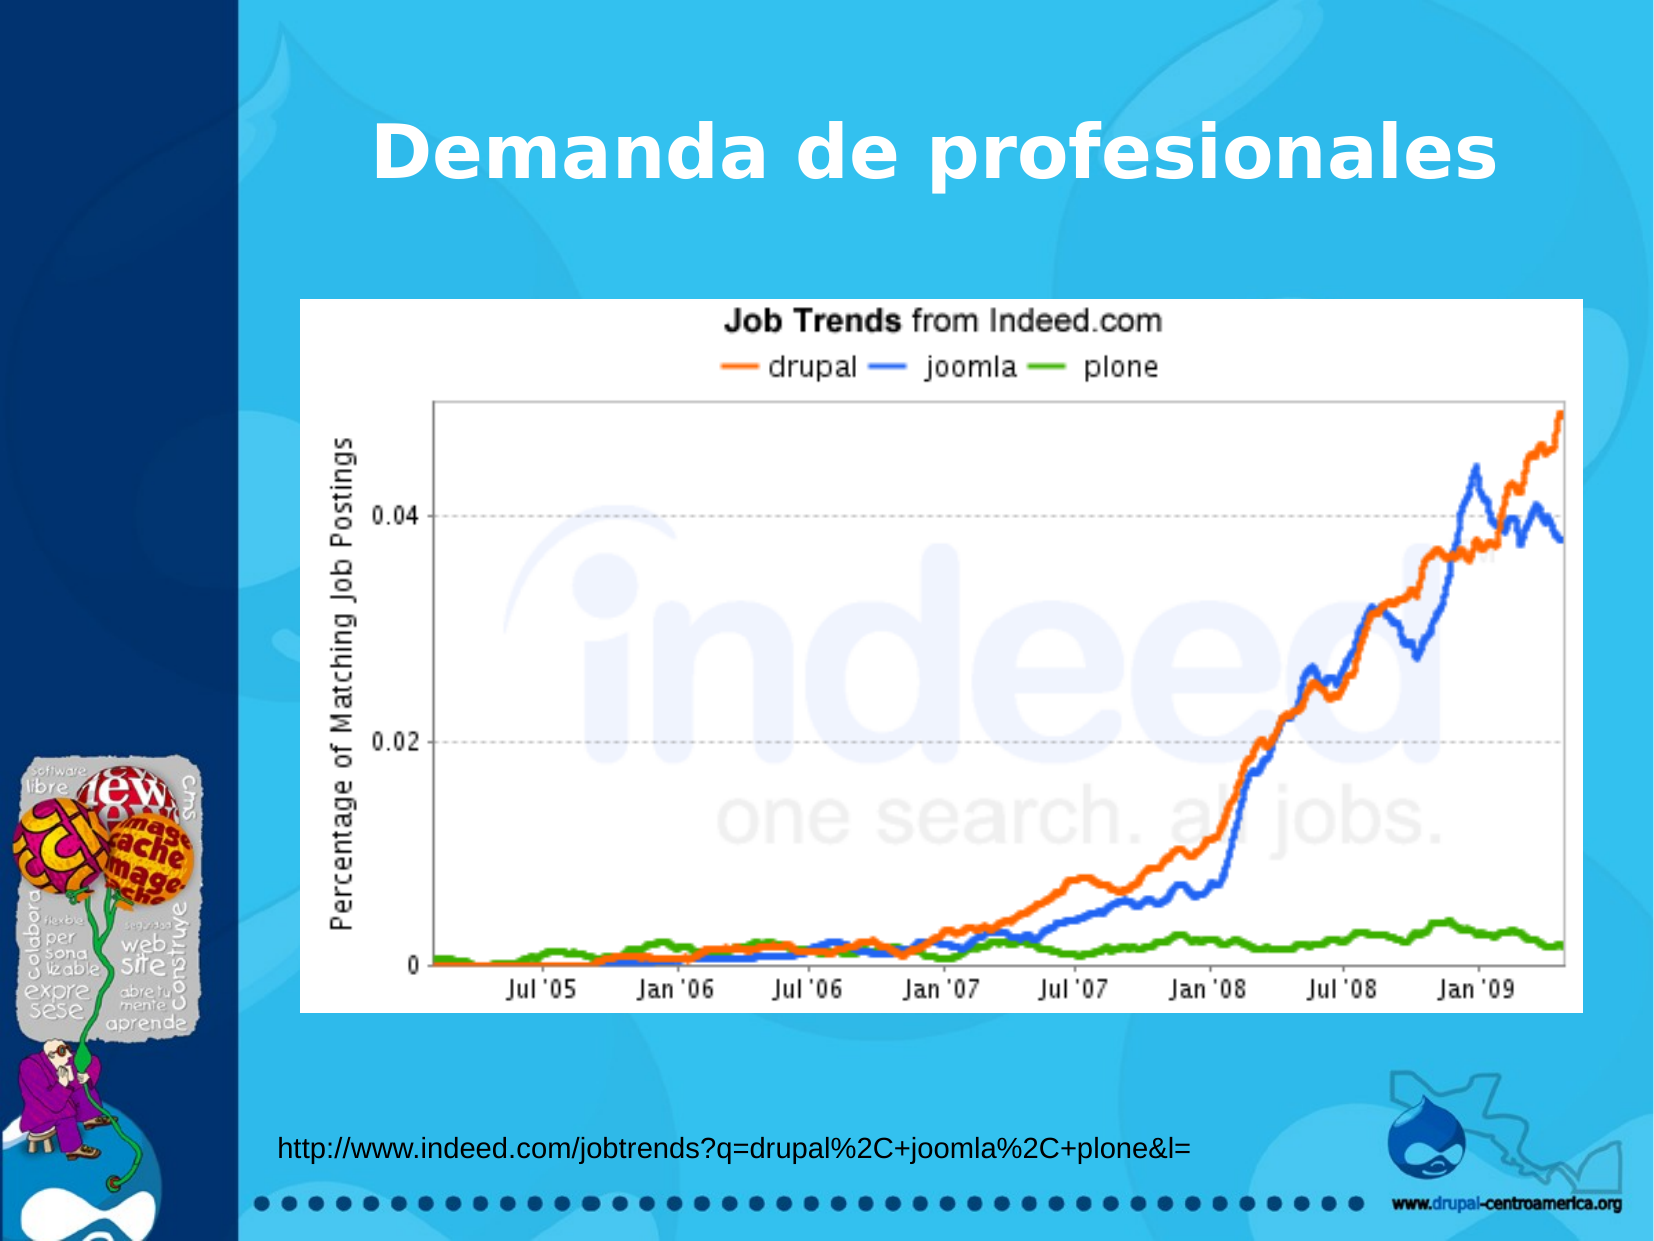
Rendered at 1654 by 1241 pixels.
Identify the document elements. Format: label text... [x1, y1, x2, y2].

text_box http://www.indeed.com/jobtrends?q=drupal%2C+joomla%2C+plone&l= [262, 1125, 1351, 1173]
picture [0, 0, 1654, 1241]
title Demanda de profesionales [300, 49, 1571, 257]
